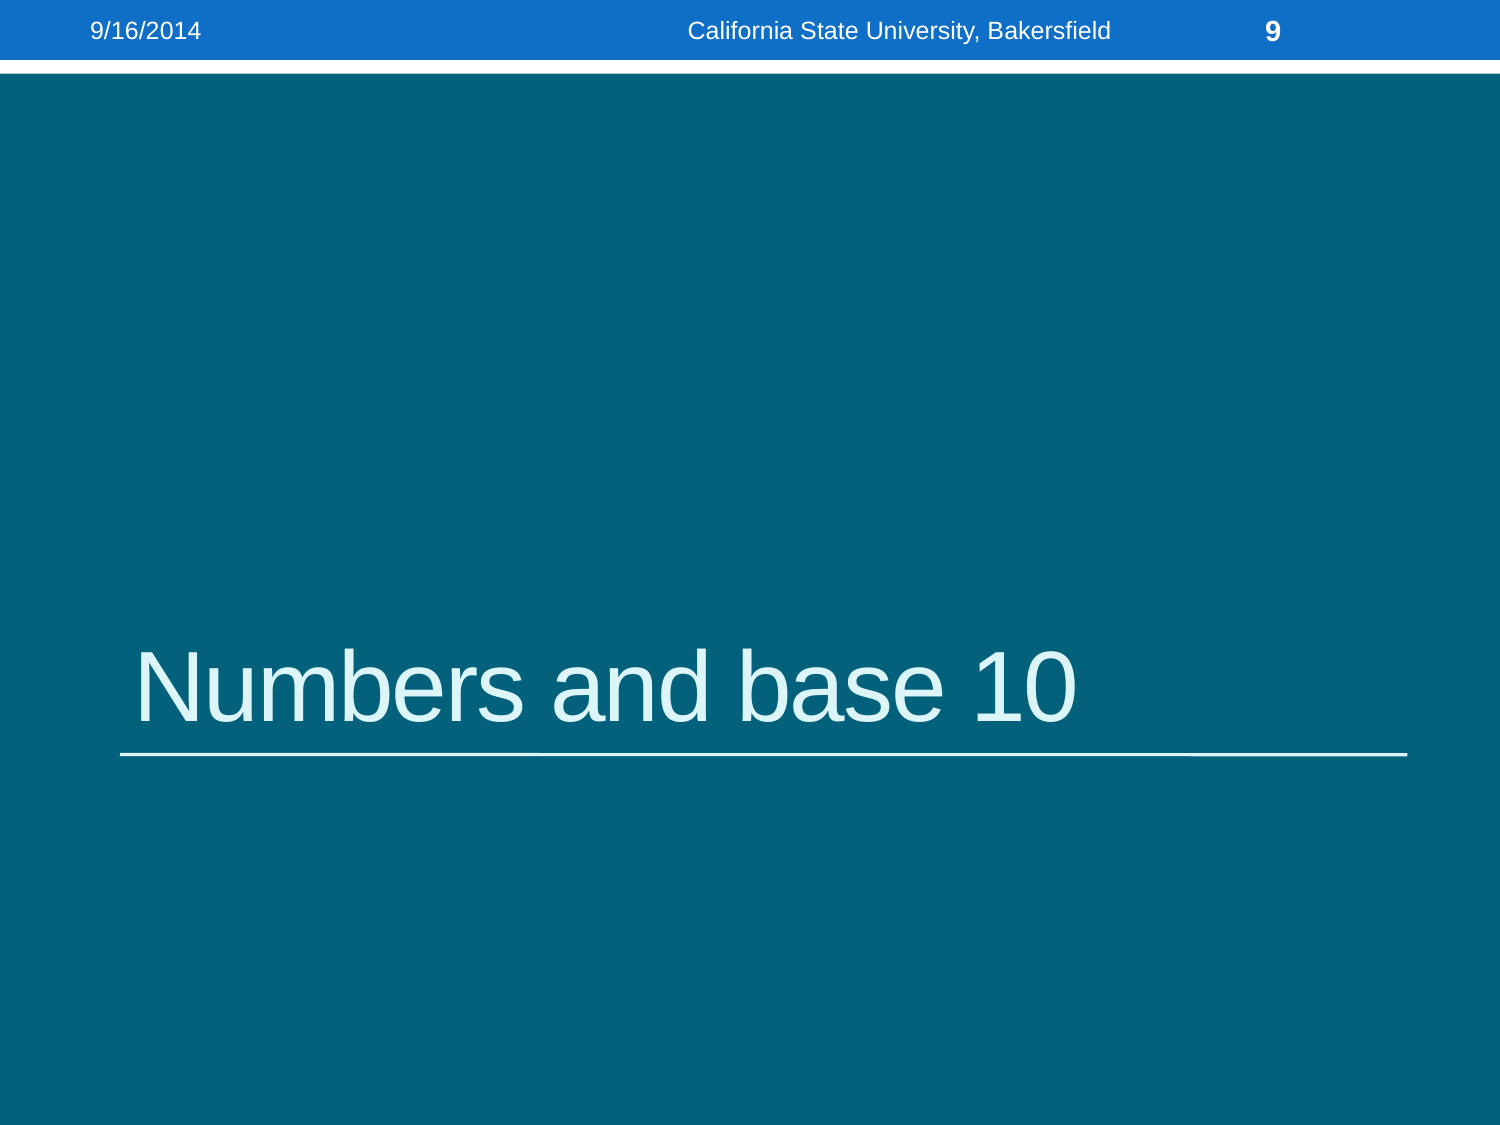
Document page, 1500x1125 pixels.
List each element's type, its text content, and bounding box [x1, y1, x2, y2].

slide_number <number> [1250, 3, 1425, 57]
slide_number 9/16/2014 [75, 3, 550, 57]
title Numbers and base 10 [118, 387, 1394, 749]
footer California State University, Bakersfield [562, 3, 1238, 57]
